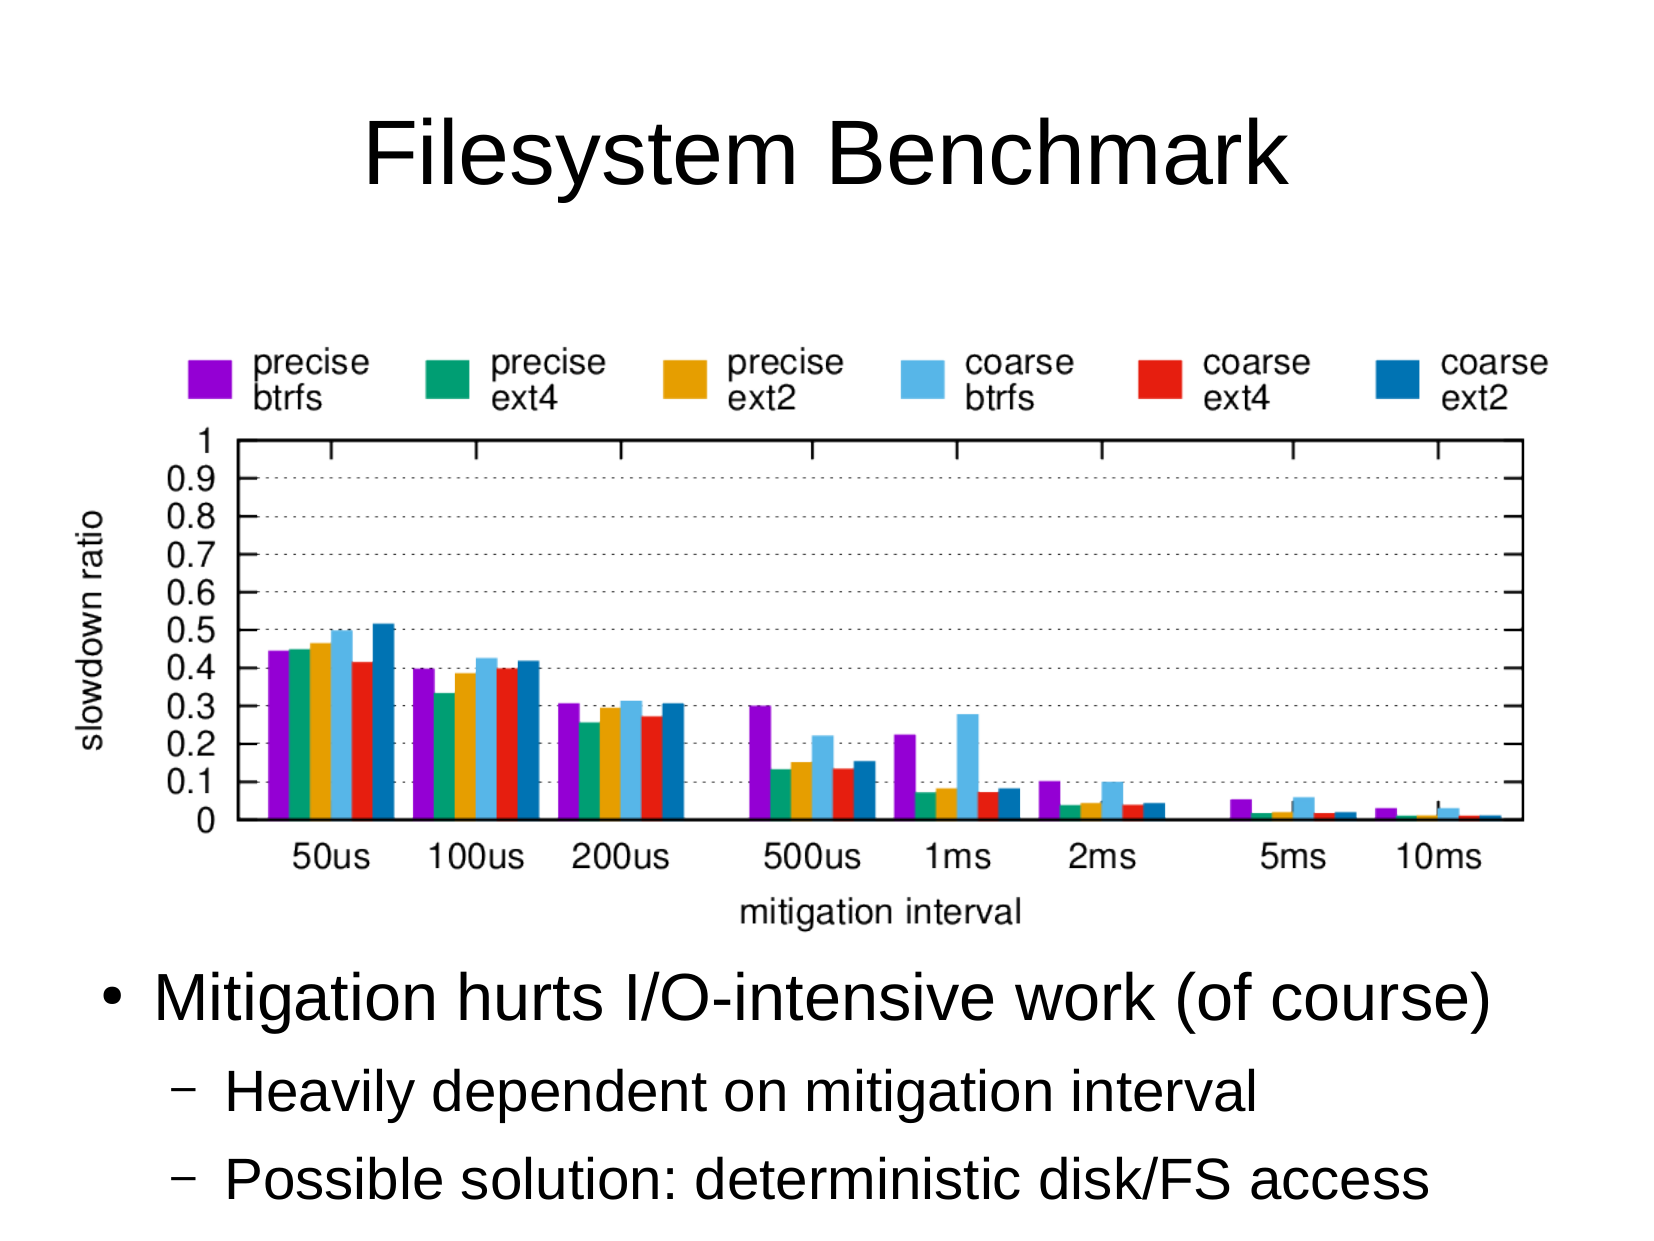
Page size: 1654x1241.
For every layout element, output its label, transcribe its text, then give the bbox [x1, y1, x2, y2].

picture [60, 329, 1589, 936]
title Filesystem Benchmark [82, 49, 1571, 257]
list Mitigation hurts I/O-intensive work (of course) Heavily dependent on mitigation interval Possible solution: deterministic disk/FS access [82, 960, 1571, 1190]
